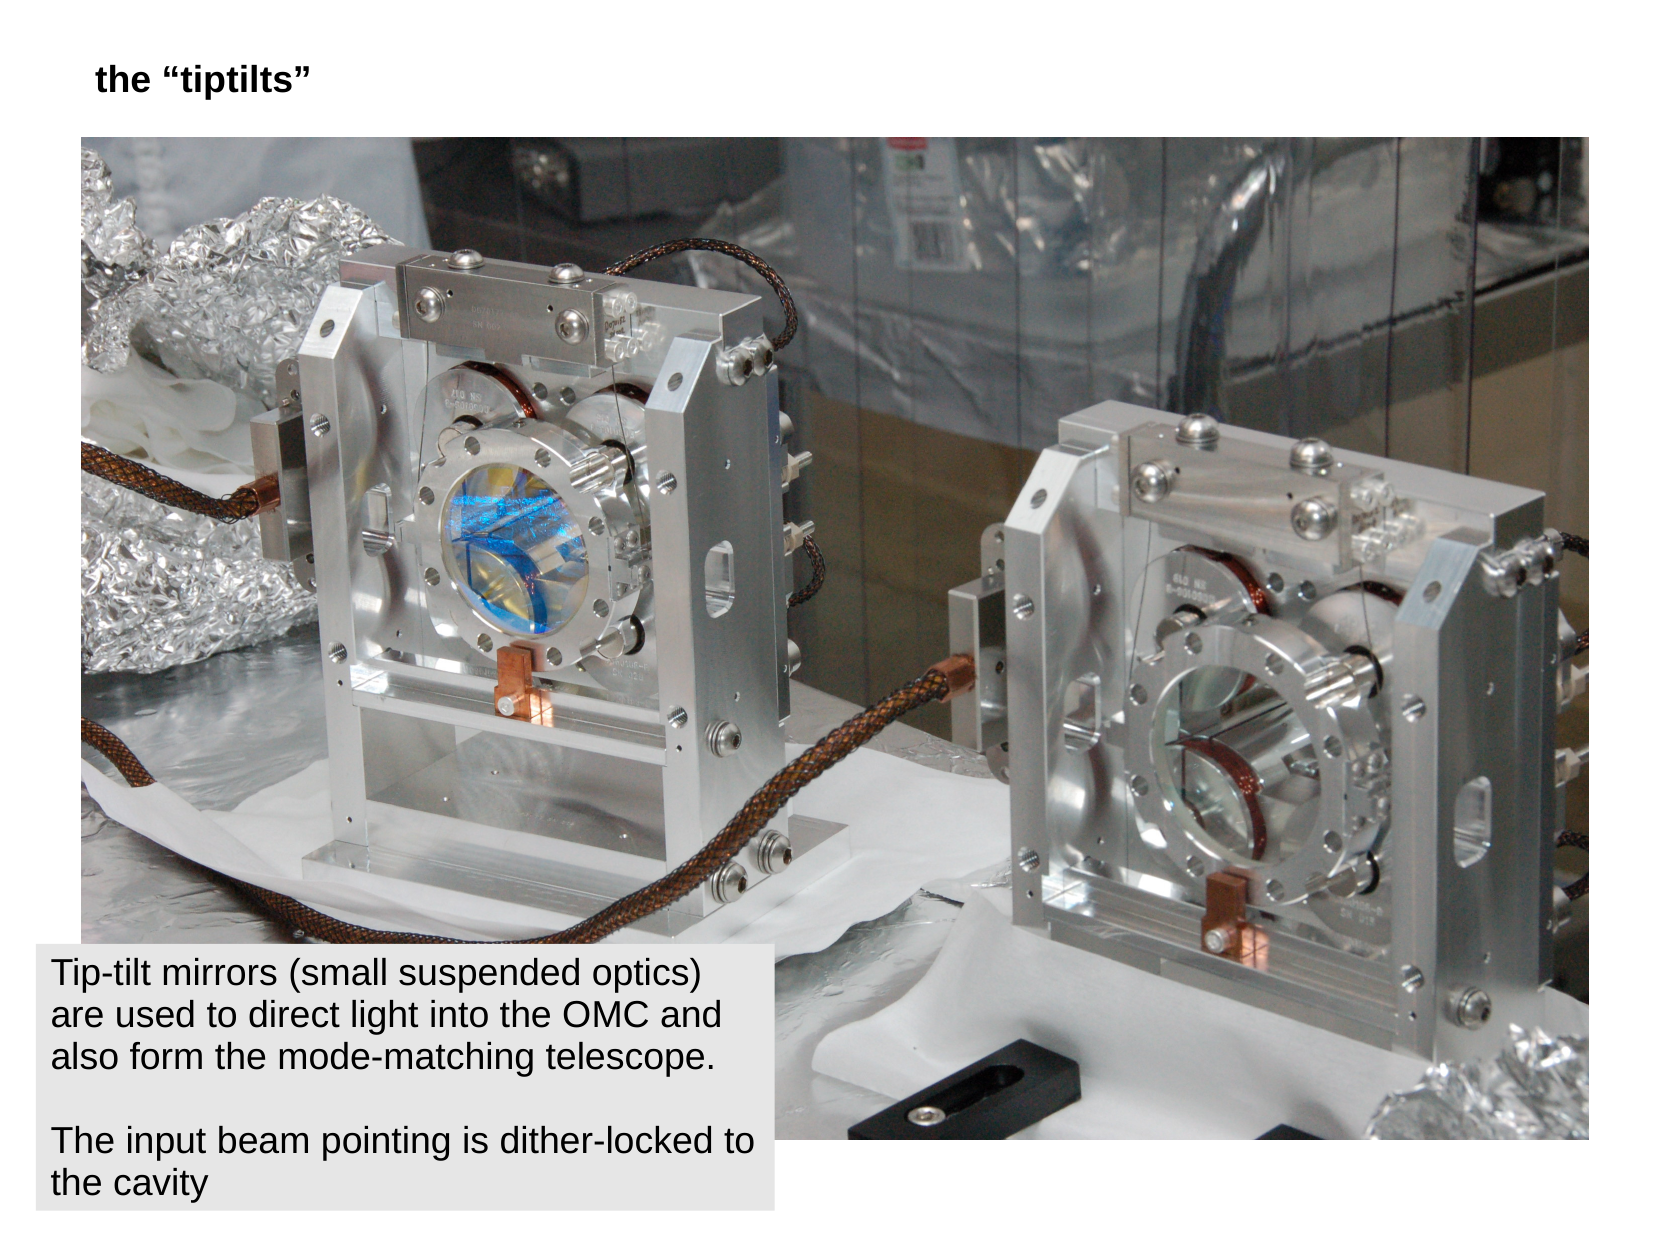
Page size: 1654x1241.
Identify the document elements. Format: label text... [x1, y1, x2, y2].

picture [81, 137, 1589, 1140]
text_box the “tiptilts” [65, 35, 342, 123]
text_box Tip-tilt mirrors (small suspended optics) are used to direct light into the OMC and also form the mode-matching telescope. The input beam pointing is dither-locked to the cavity [35, 943, 775, 1211]
